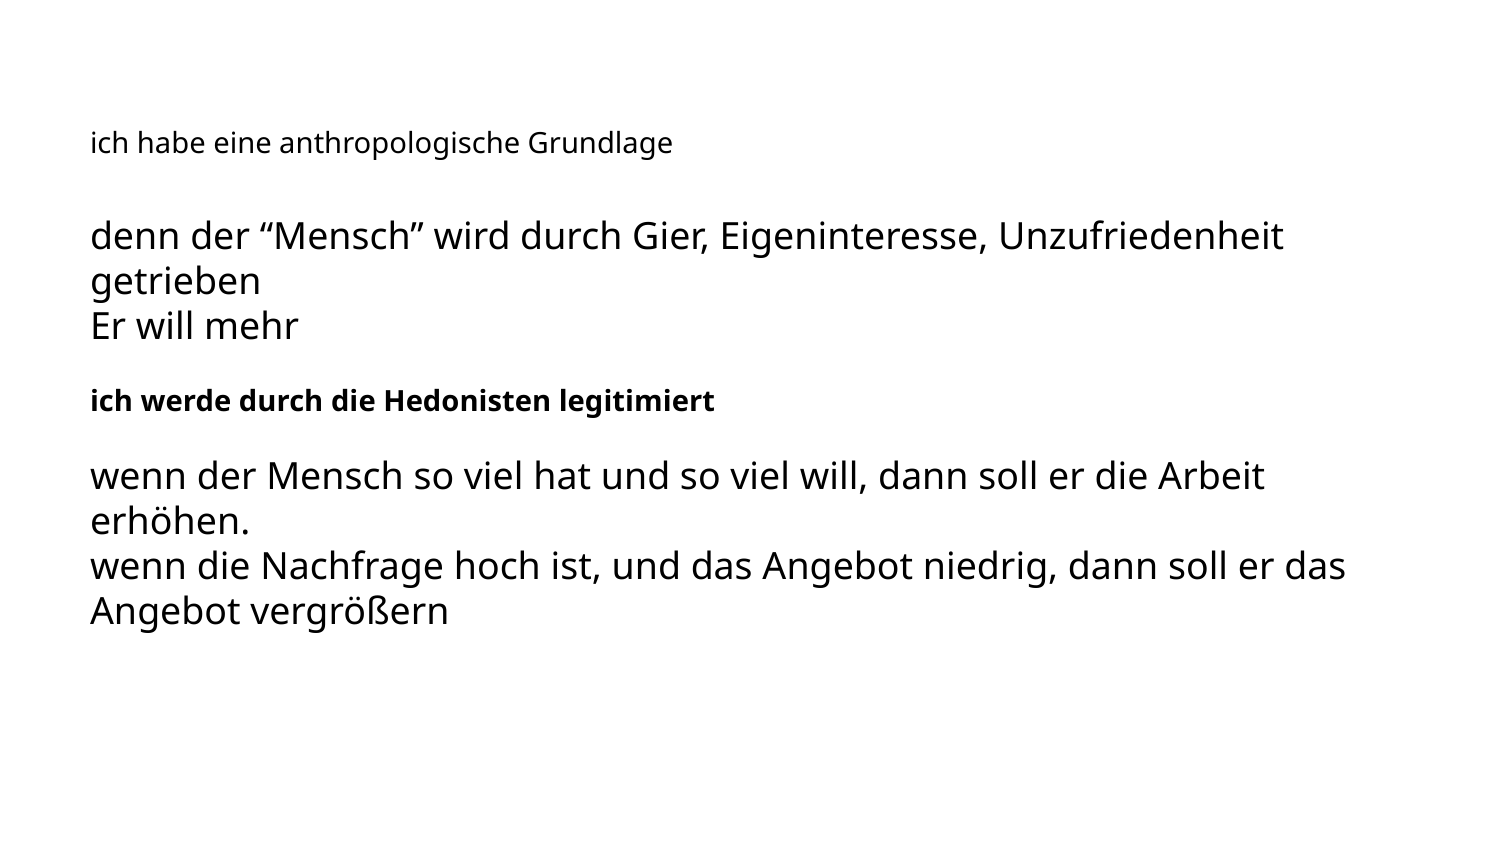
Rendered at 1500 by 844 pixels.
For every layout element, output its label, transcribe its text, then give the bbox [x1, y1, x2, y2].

title ich habe eine anthropologische Grundlage [75, 33, 1425, 175]
list denn der “Mensch” wird durch Gier, Eigeninteresse, Unzufriedenheit getrieben Er will mehr ich werde durch die Hedonisten legitimiert wenn der Mensch so viel hat und so viel will, dann soll er die Arbeit erhöhen. wenn die Nachfrage hoch ist, und das Angebot niedrig, dann soll er das Angebot vergrößern [75, 196, 1425, 808]
